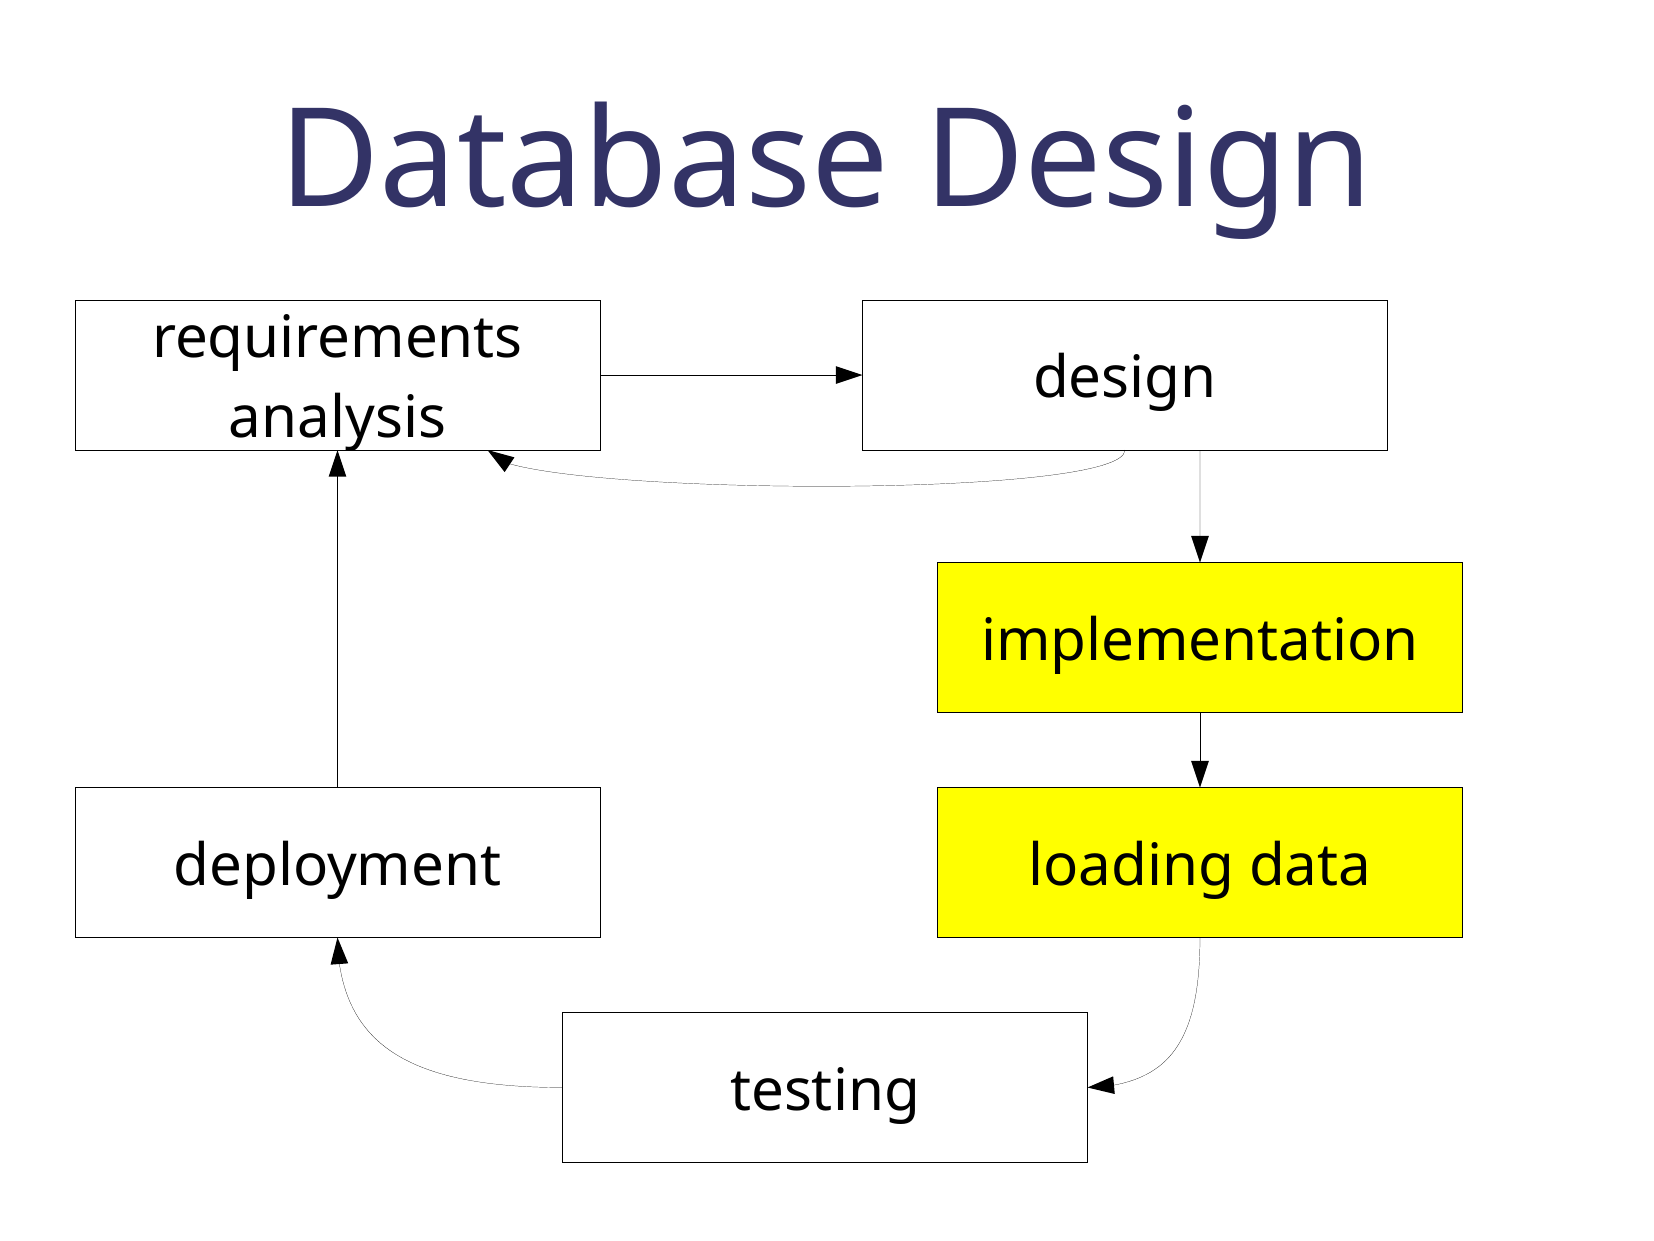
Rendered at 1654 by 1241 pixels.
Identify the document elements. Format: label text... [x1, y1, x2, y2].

text_box implementation [937, 562, 1463, 713]
text_box design [862, 300, 1388, 451]
title Database Design [82, 49, 1571, 257]
text_box loading data [937, 787, 1463, 938]
text_box deployment [75, 787, 601, 938]
text_box requirements analysis [75, 300, 601, 451]
text_box testing [562, 1012, 1088, 1163]
